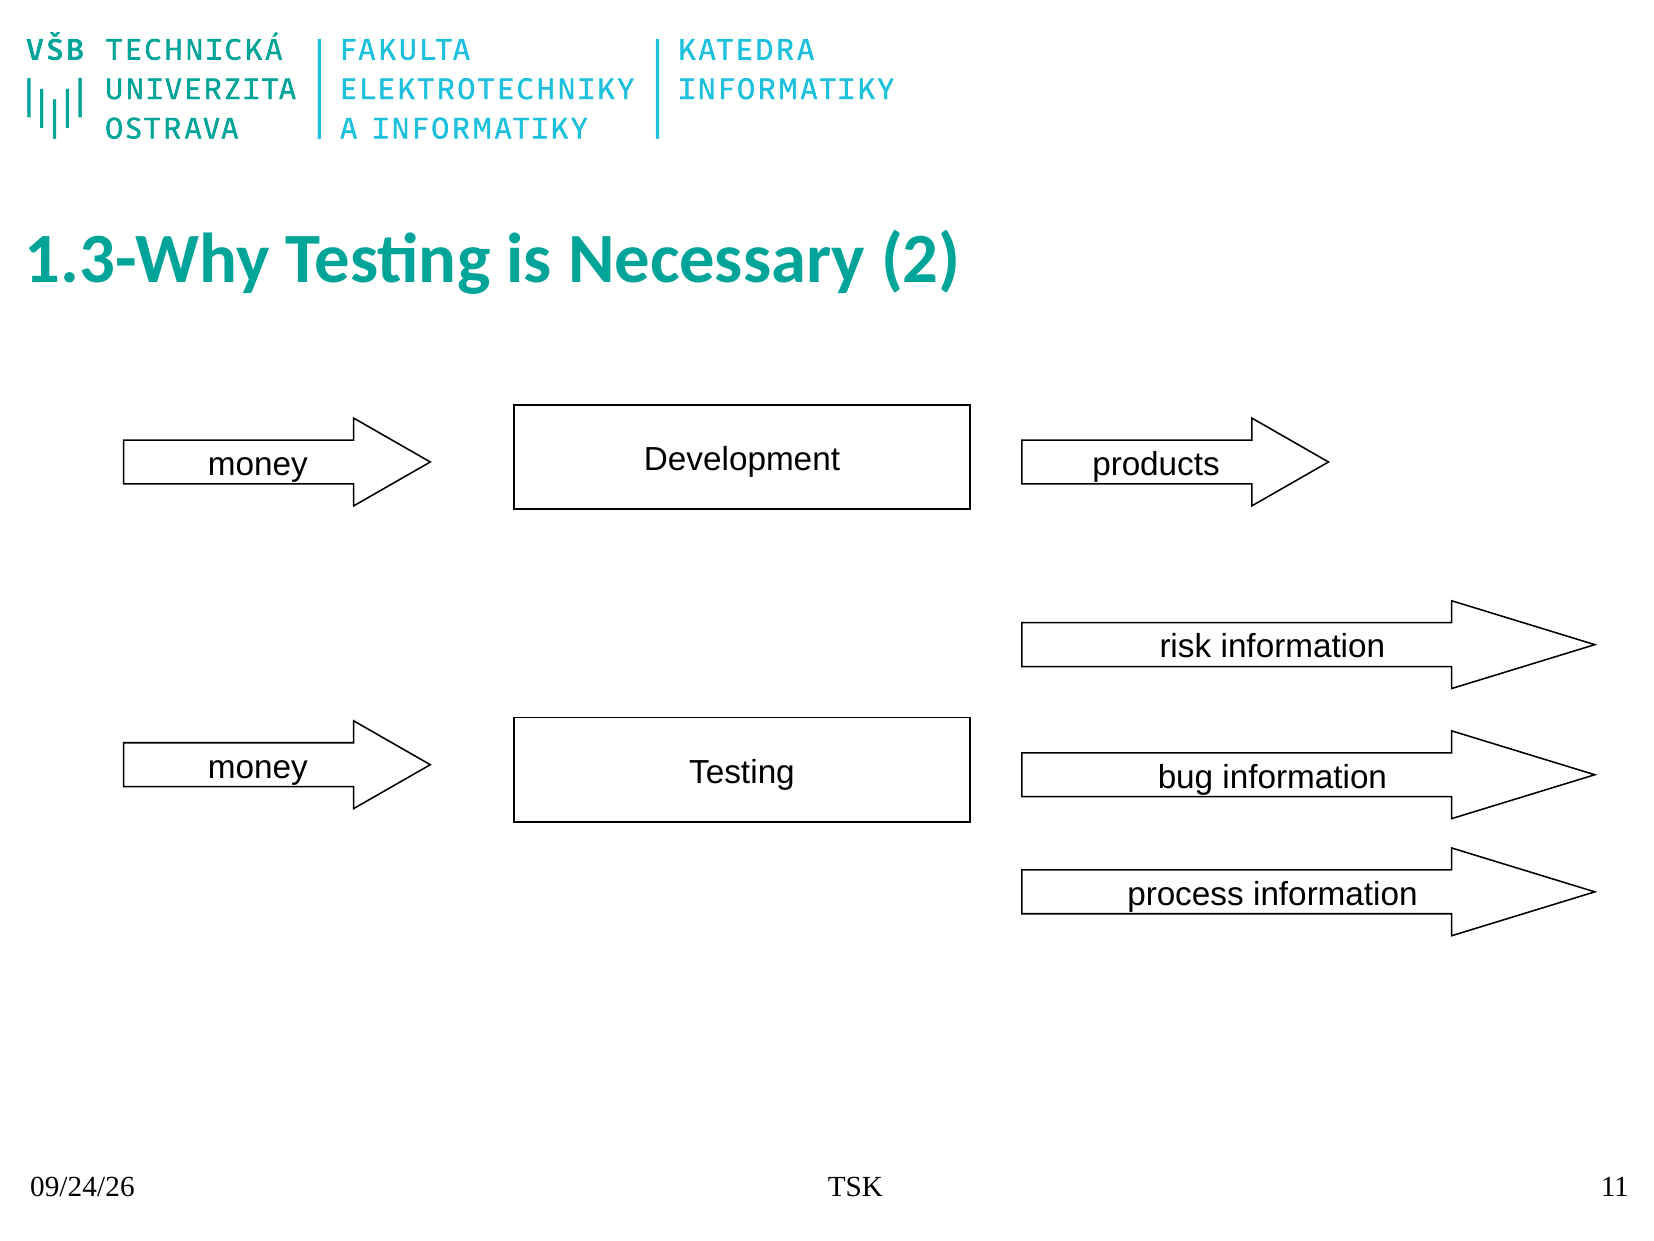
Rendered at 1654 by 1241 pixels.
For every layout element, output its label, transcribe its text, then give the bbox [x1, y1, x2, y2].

picture [26, 31, 894, 139]
text_box products [1021, 418, 1329, 506]
text_box money [123, 418, 431, 506]
text_box bug information [1021, 730, 1595, 819]
text_box money [123, 720, 431, 809]
title 1.3-Why Testing is Necessary (2) [24, 169, 1629, 300]
text_box risk information [1021, 600, 1595, 689]
text_box Development [514, 405, 970, 510]
text_box Testing [514, 717, 970, 822]
text_box process information [1021, 847, 1595, 936]
